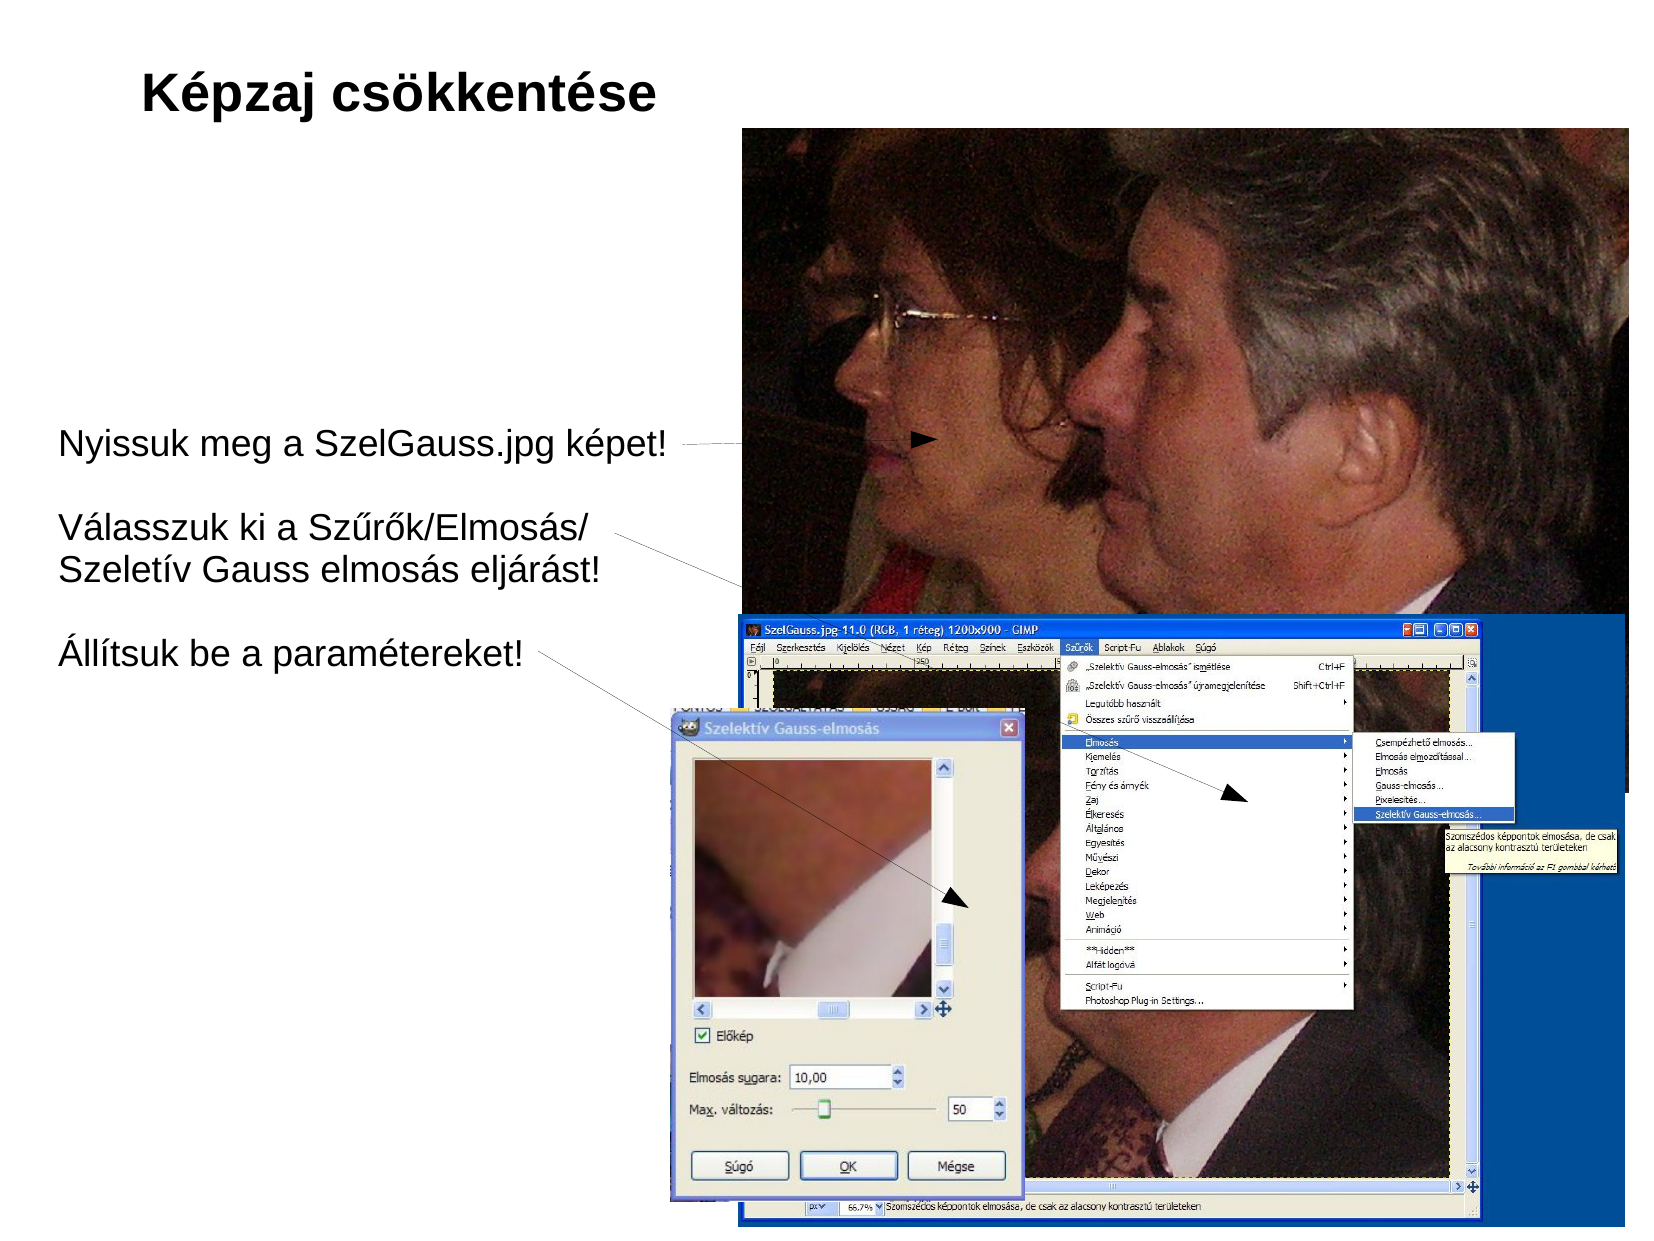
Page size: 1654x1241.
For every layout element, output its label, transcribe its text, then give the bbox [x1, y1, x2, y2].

text_box Nyissuk meg a SzelGauss.jpg képet! Válasszuk ki a Szűrők/Elmosás/ Szeletív Gauss elmosás eljárást! Állítsuk be a paramétereket! [43, 414, 682, 683]
text_box Képzaj csökkentése [126, 55, 674, 133]
picture [670, 128, 1629, 1227]
